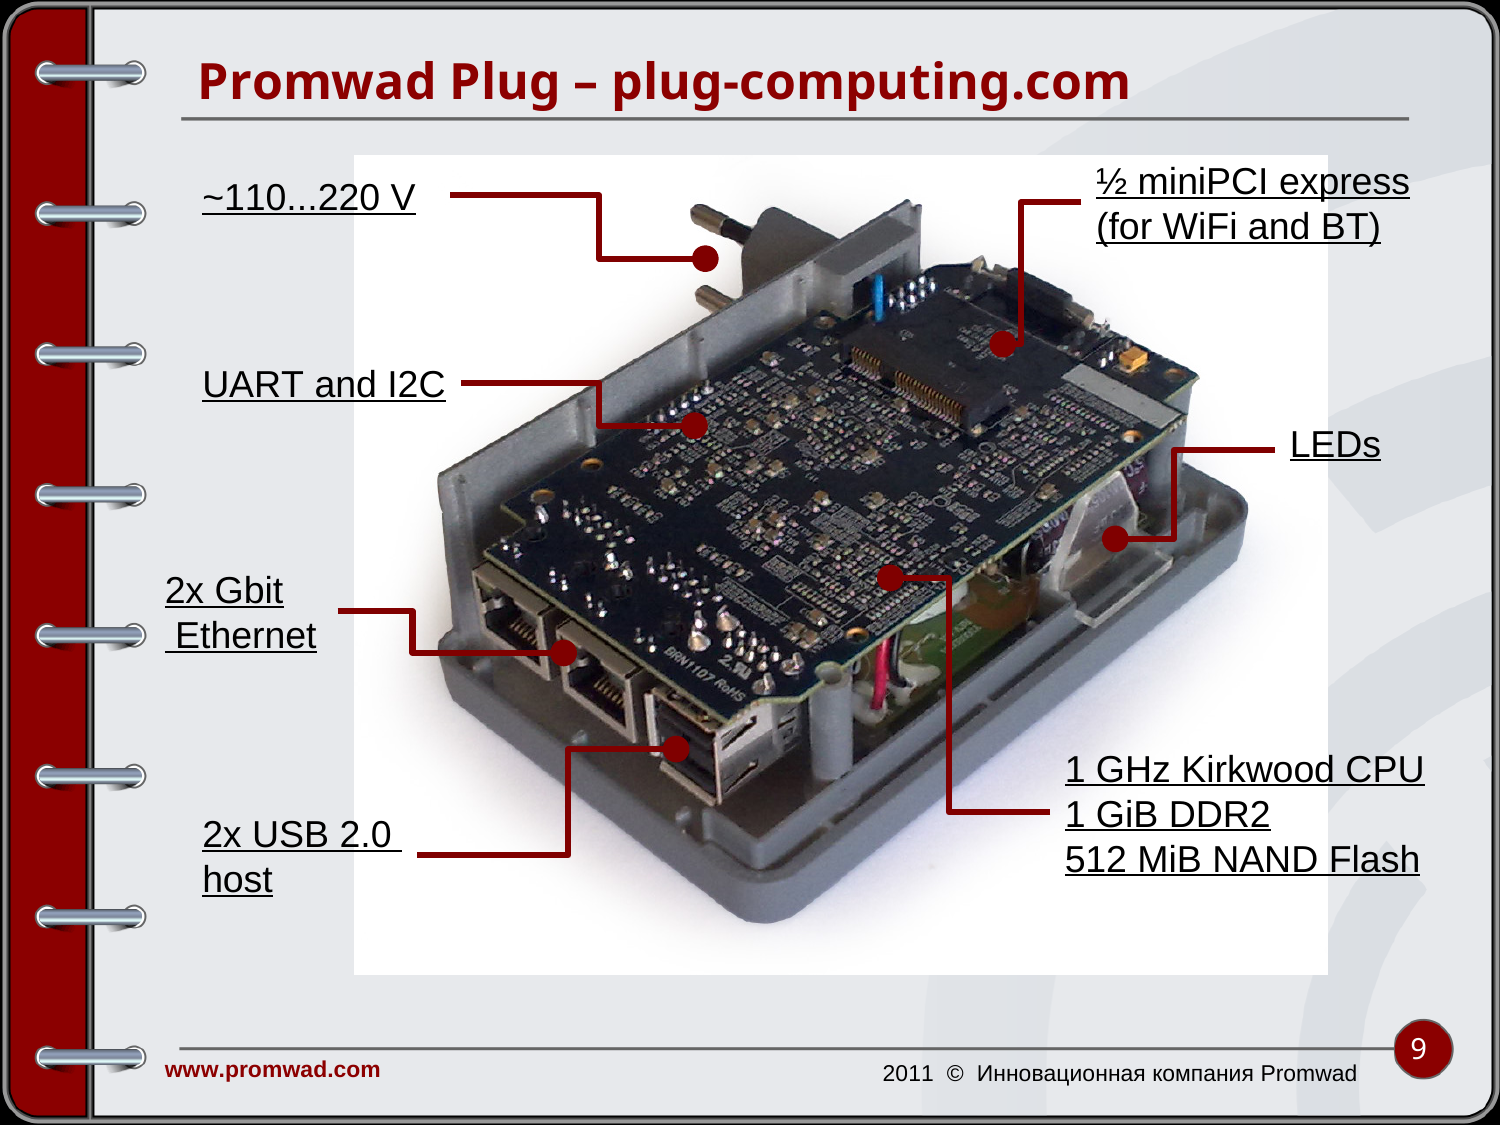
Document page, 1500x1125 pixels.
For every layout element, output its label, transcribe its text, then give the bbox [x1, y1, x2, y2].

text_box UART and I2C [187, 352, 461, 413]
text_box 2x Gbit Ethernet [150, 558, 338, 664]
text_box 1 GHz Kirkwood CPU 1 GiB DDR2 512 MiB NAND Flash [1050, 737, 1439, 888]
picture [0, 0, 1500, 1125]
text_box <number> [1332, 1023, 1500, 1079]
text_box 2x USB 2.0 host [187, 802, 417, 908]
text_box www.promwad.com [150, 1046, 405, 1090]
text_box LEDs [1275, 412, 1426, 488]
text_box Promwad Plug – plug-computing.com [183, 45, 1400, 114]
text_box ~110...220 V [187, 165, 451, 226]
text_box ½ miniPCI express (for WiFi and BT) [1081, 149, 1426, 255]
text_box 2011 © Инновационная компания Promwad [634, 1051, 1373, 1095]
